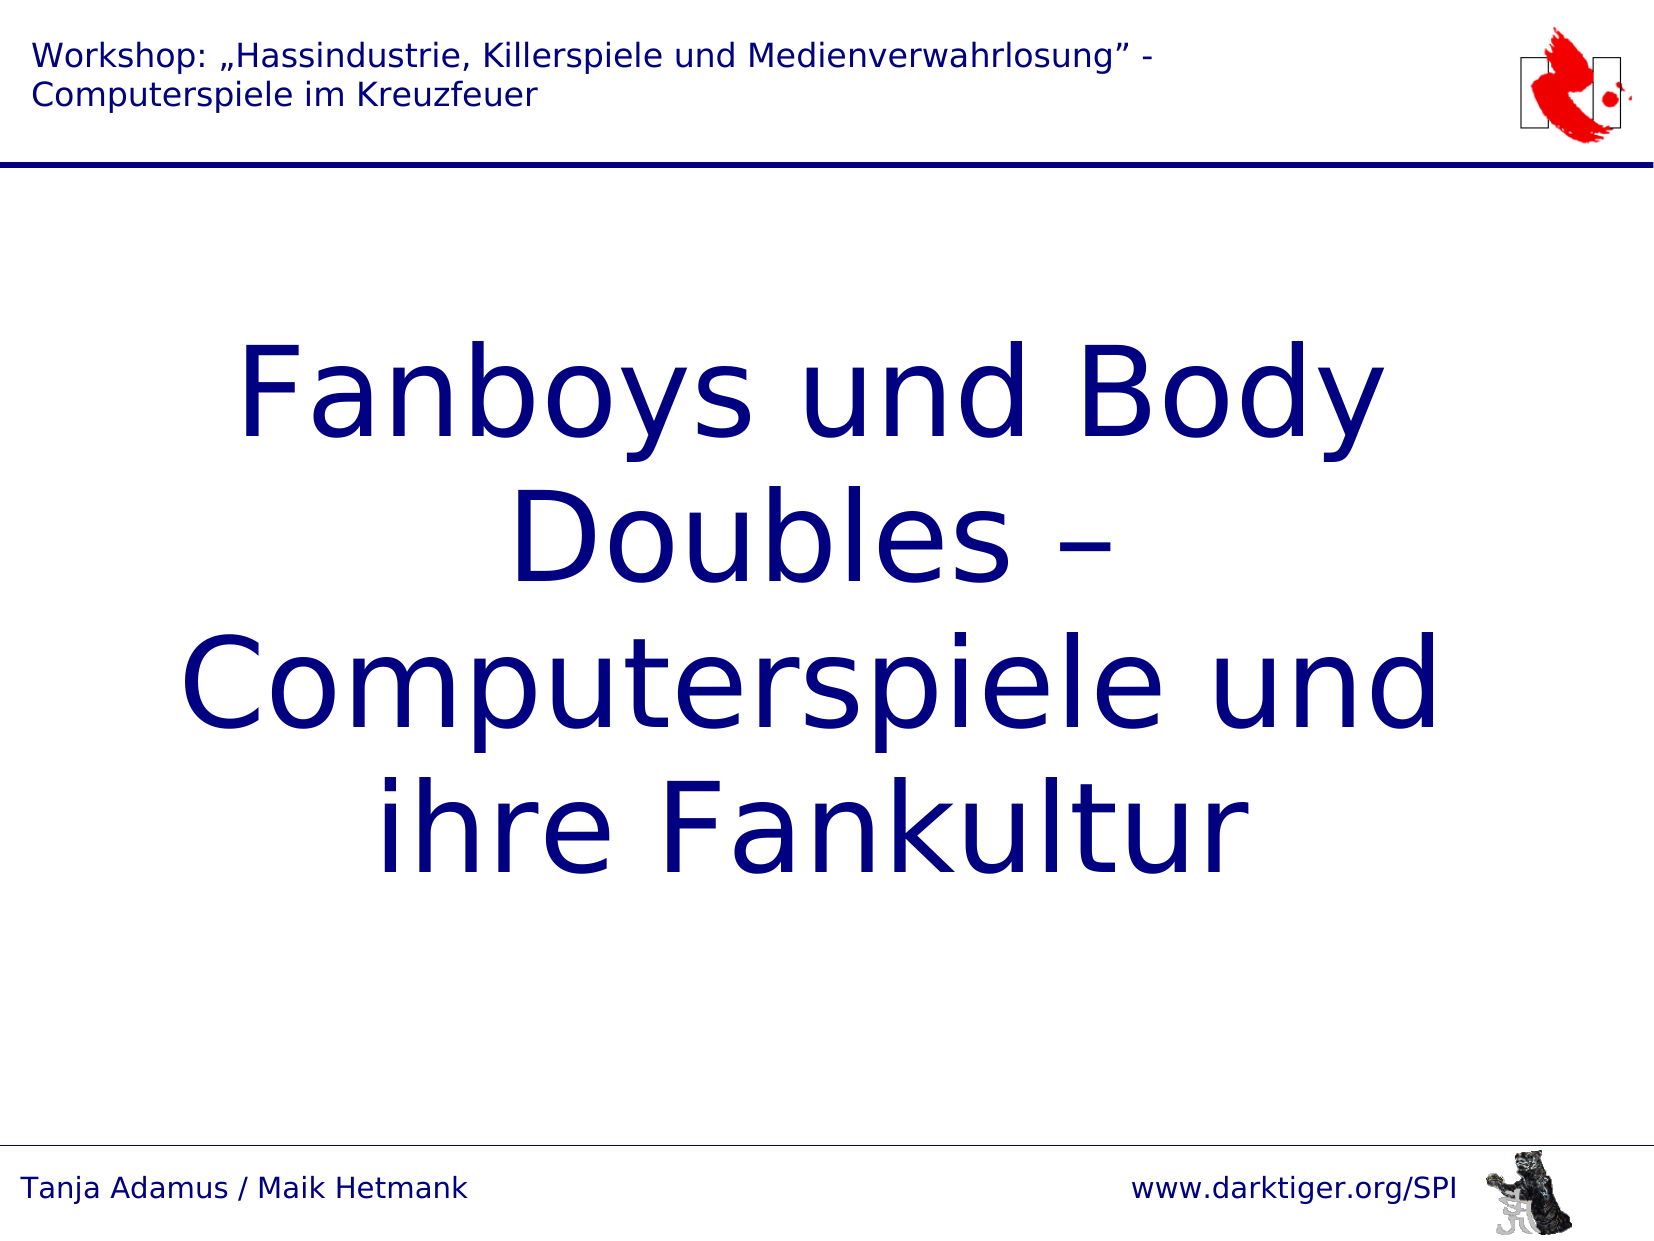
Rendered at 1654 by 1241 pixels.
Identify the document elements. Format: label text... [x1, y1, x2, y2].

picture [1486, 1150, 1572, 1235]
picture [1503, 16, 1632, 148]
text_box Workshop: „Hassindustrie, Killerspiele und Medienverwahrlosung” - Computerspiele im Kreuzfeuer [16, 29, 1418, 178]
text_box Fanboys und Body Doubles – Computerspiele und ihre Fankultur [29, 313, 1595, 910]
